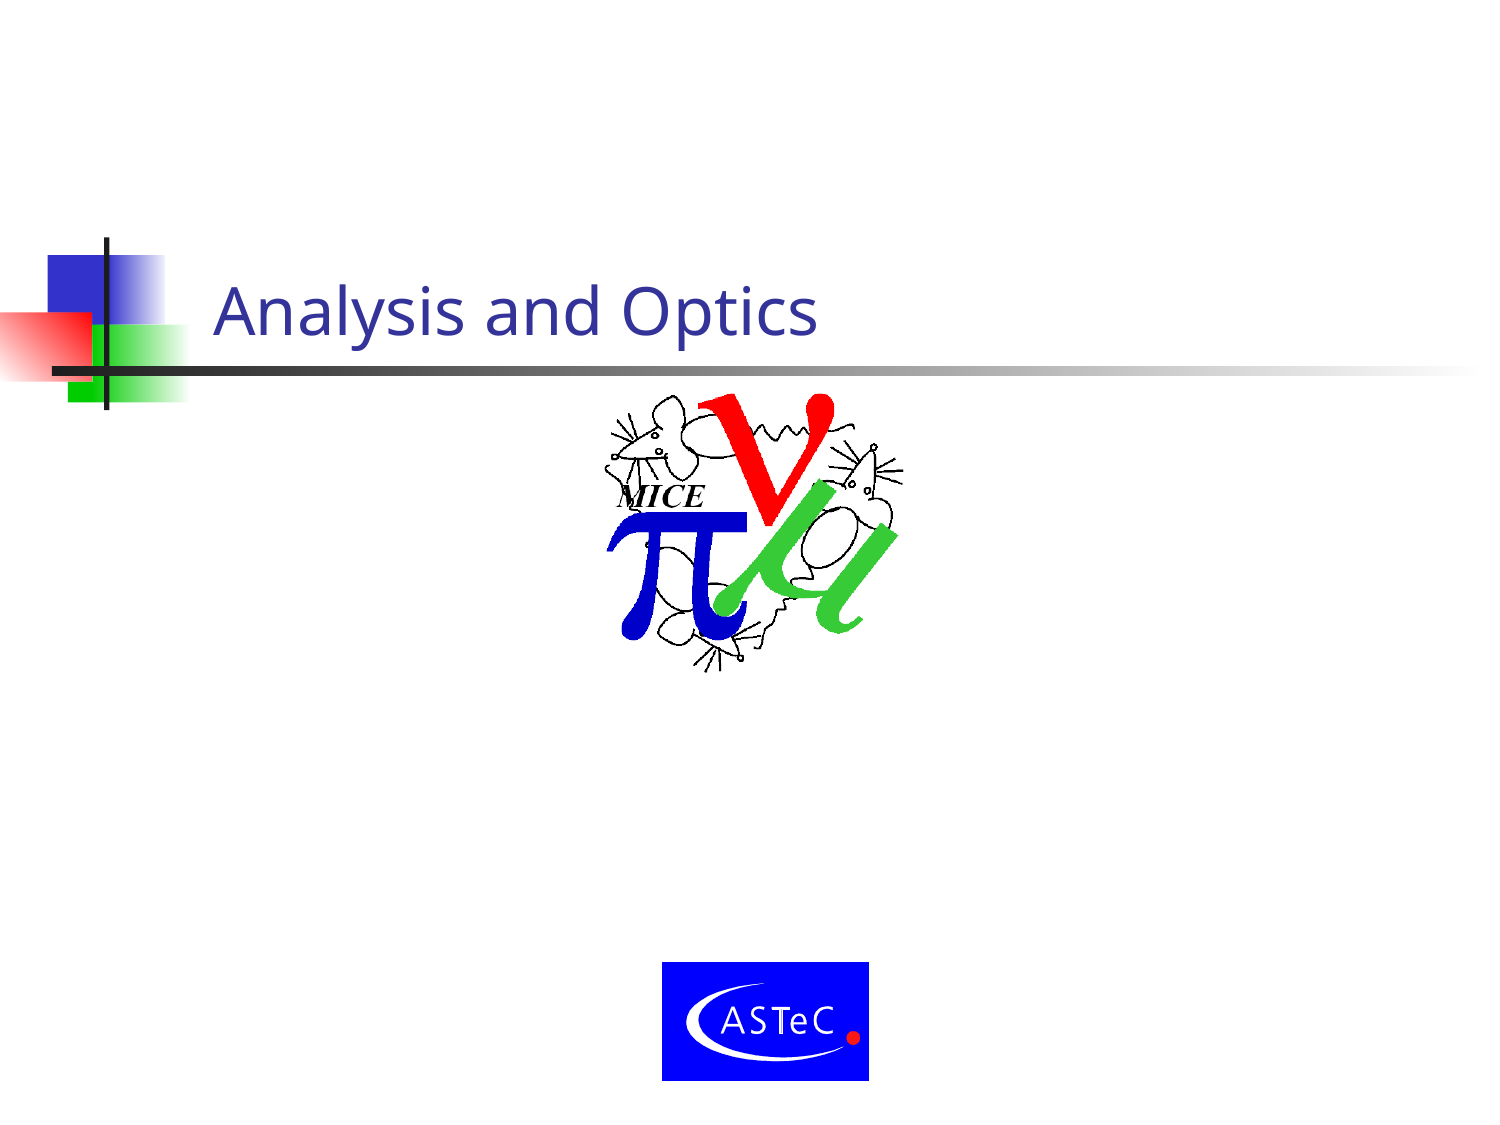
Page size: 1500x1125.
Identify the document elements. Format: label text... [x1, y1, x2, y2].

picture [662, 962, 870, 1081]
title Analysis and Optics [198, 159, 1474, 363]
picture [575, 376, 930, 696]
